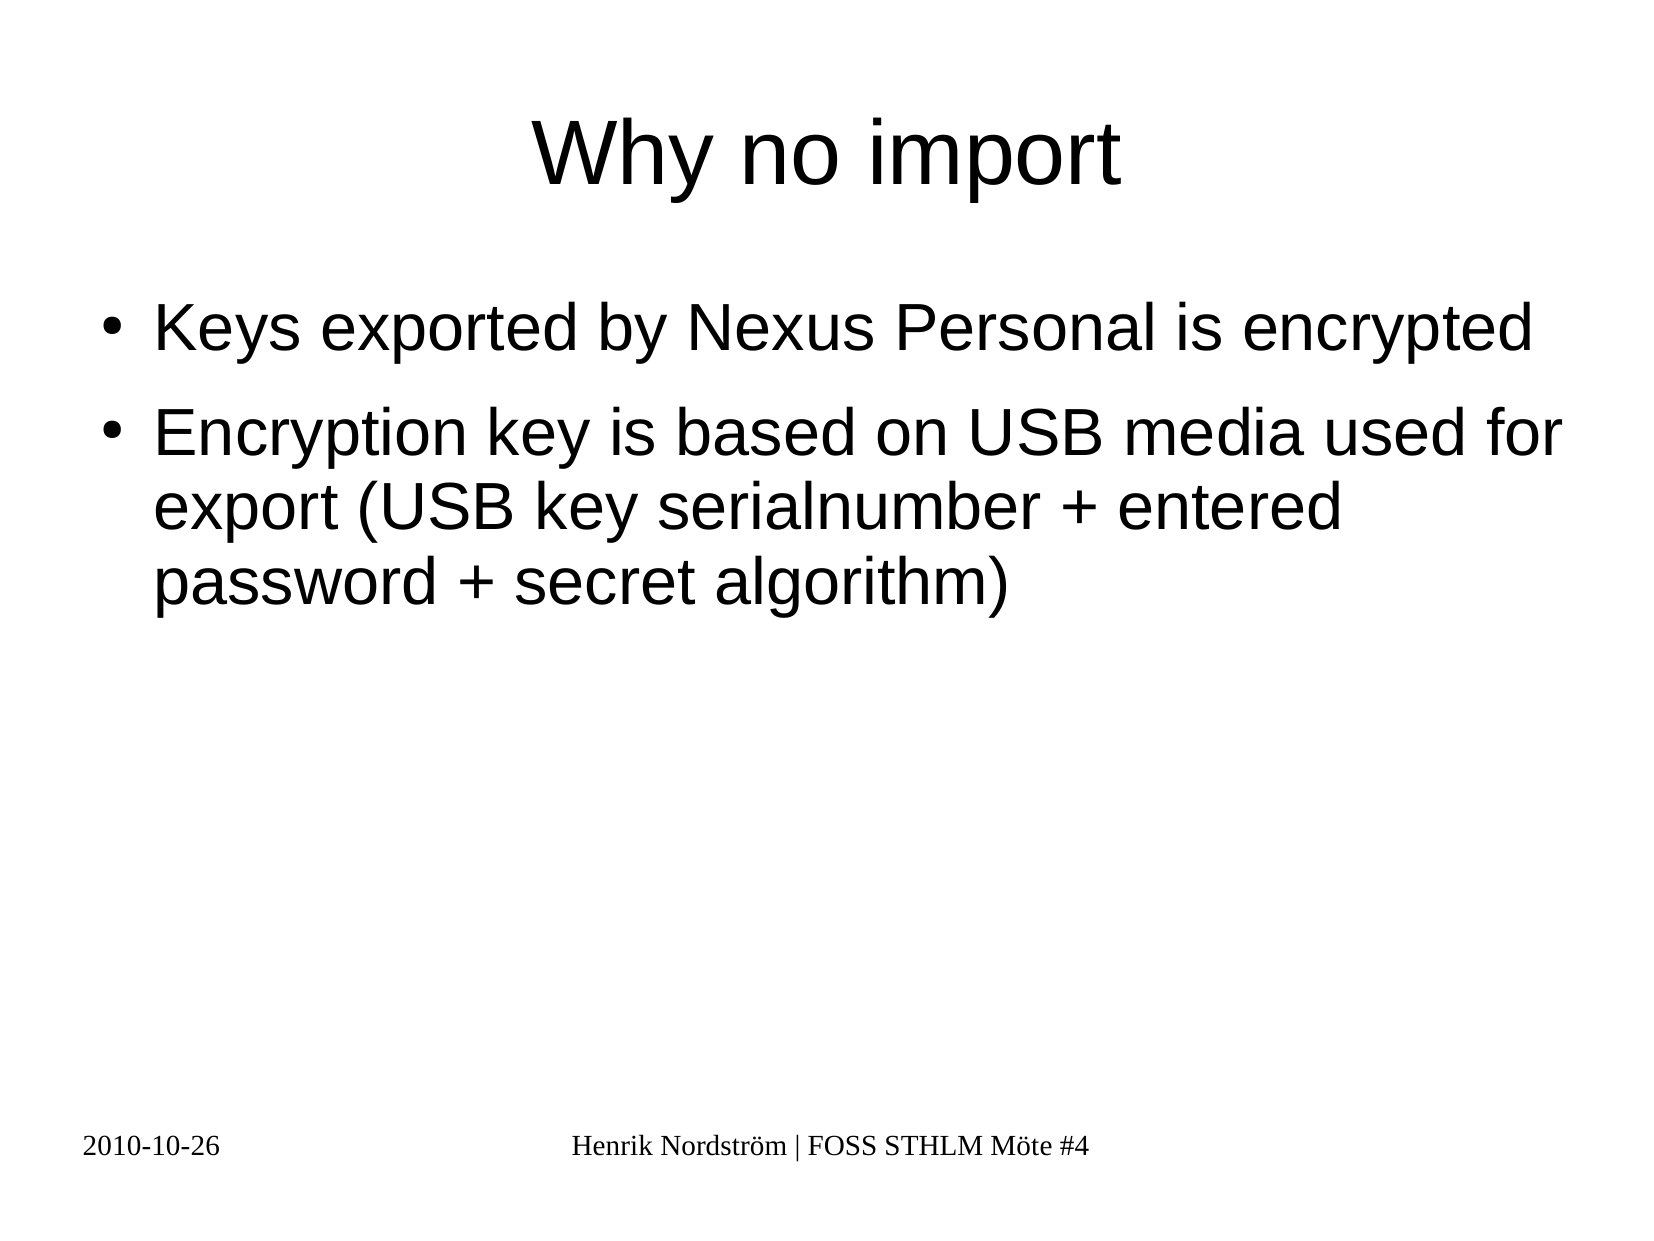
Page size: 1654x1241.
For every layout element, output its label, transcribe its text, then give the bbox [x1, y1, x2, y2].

list Keys exported by Nexus Personal is encrypted Encryption key is based on USB media used for export (USB key serialnumber + entered password + secret algorithm) [82, 290, 1571, 1094]
title Why no import [82, 56, 1571, 250]
